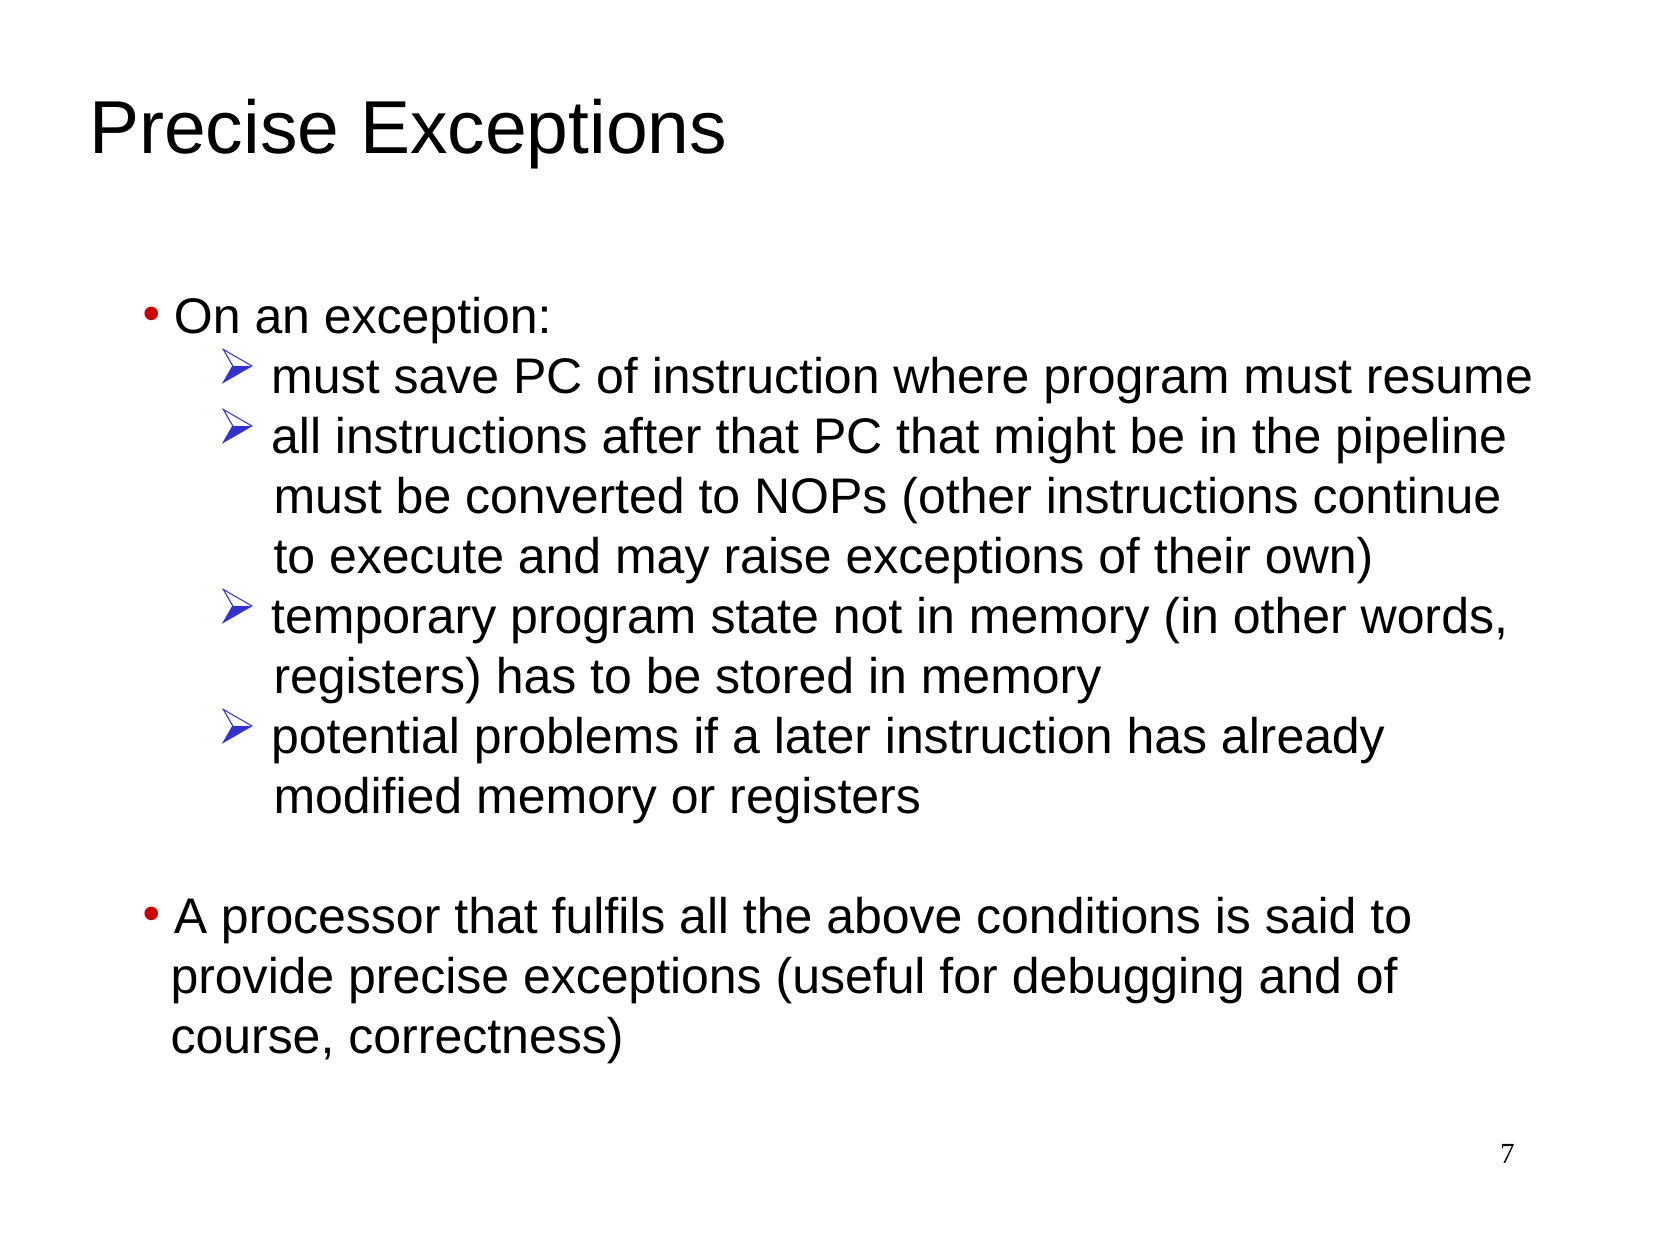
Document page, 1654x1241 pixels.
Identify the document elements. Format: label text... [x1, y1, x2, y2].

text_box On an exception: must save PC of instruction where program must resume all instructions after that PC that might be in the pipeline must be converted to NOPs (other instructions continue to execute and may raise exceptions of their own) temporary program state not in memory (in other words, registers) has to be stored in memory potential problems if a later instruction has already modified memory or registers A processor that fulfils all the above conditions is said to provide precise exceptions (useful for debugging and of course, correctness) [127, 275, 1549, 1071]
text_box Precise Exceptions [74, 71, 743, 177]
text_box <number> [1185, 1129, 1530, 1213]
